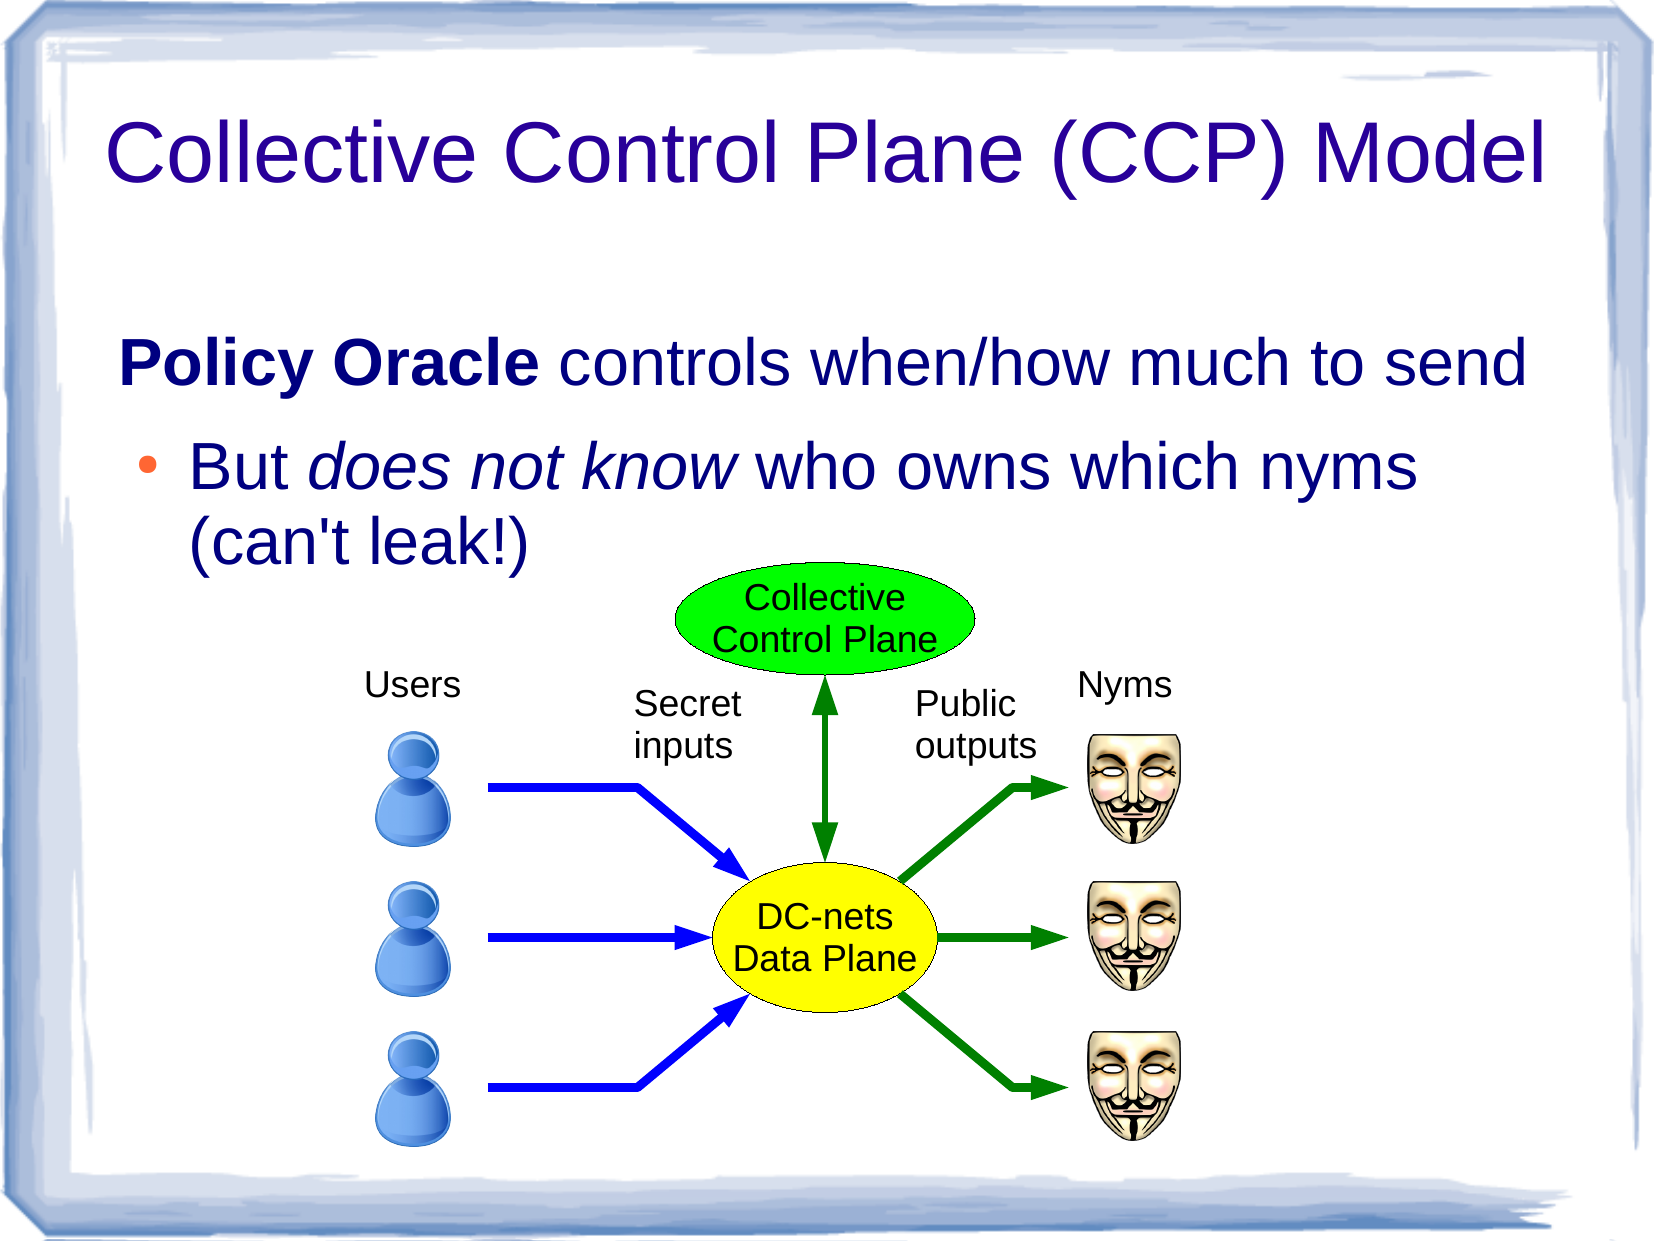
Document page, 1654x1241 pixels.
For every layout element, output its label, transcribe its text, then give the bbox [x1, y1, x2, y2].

text_box DC-nets Data Plane [712, 862, 938, 1013]
picture [0, 0, 1654, 1241]
list Policy Oracle controls when/how much to send But does not know who owns which nyms (can't leak!) [118, 324, 1571, 578]
title Collective Control Plane (CCP) Model [82, 49, 1571, 257]
text_box Collective Control Plane [675, 562, 976, 676]
text_box Secret inputs [618, 675, 769, 774]
text_box Public outputs [899, 675, 1069, 774]
text_box Users [337, 656, 488, 728]
text_box Nyms [1050, 656, 1201, 728]
